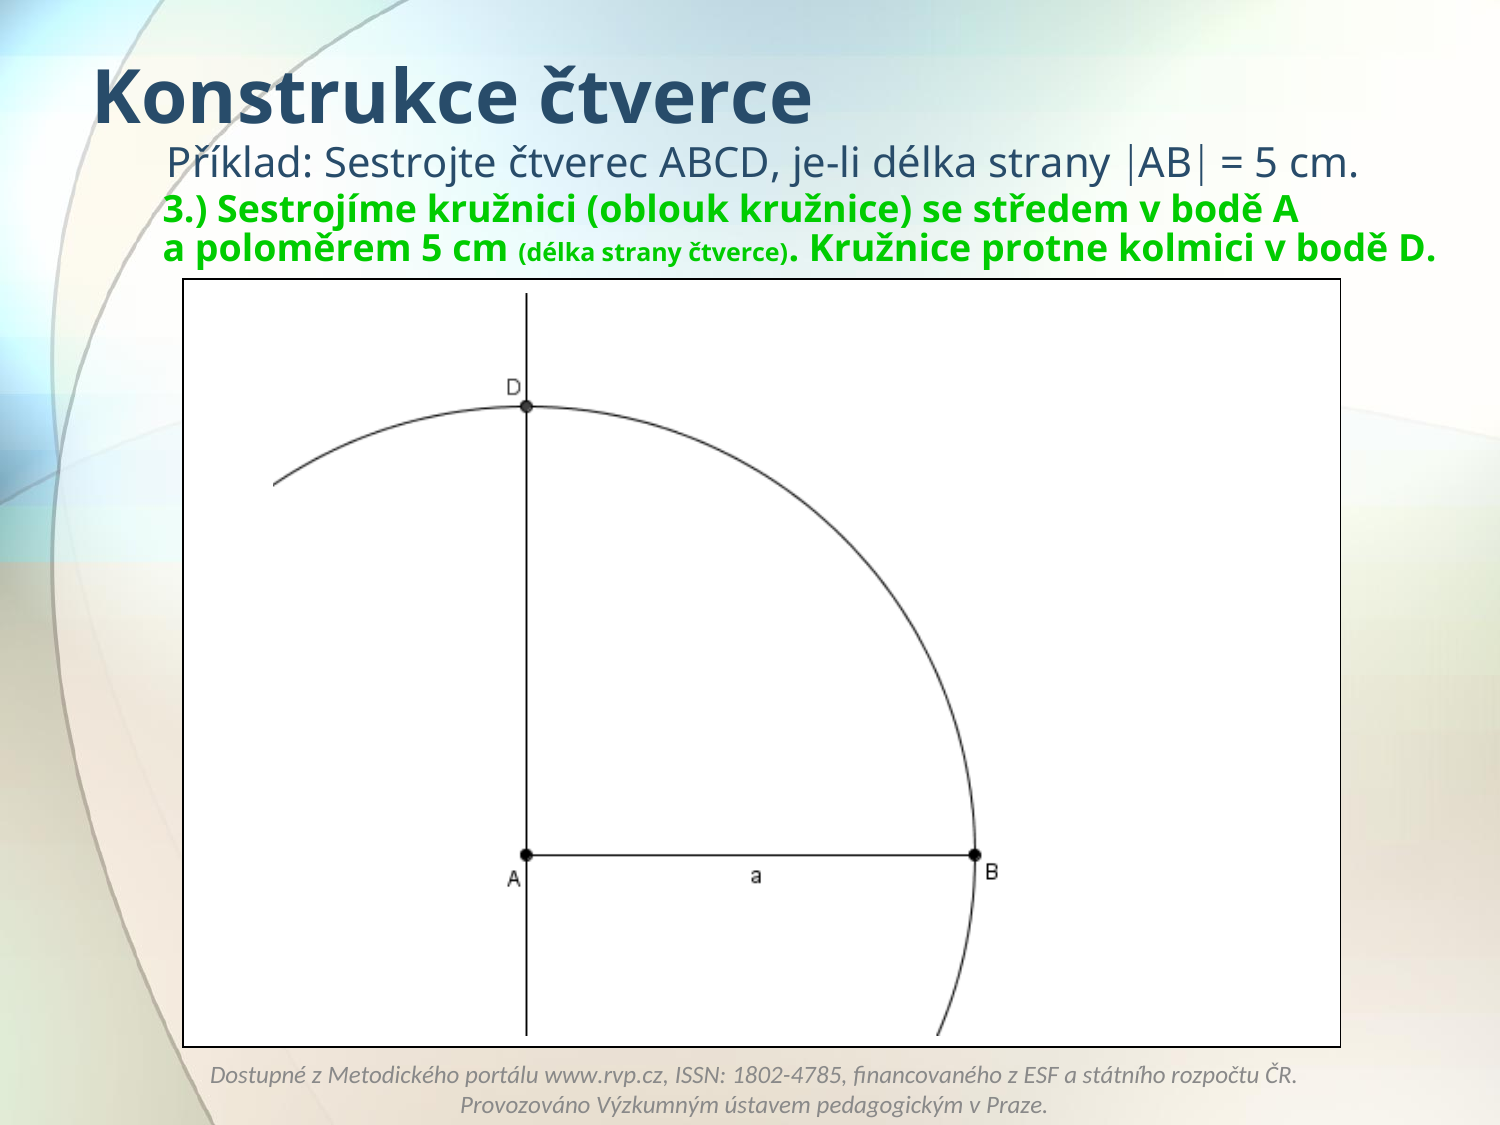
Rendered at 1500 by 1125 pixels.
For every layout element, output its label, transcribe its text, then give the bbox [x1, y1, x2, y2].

text_box [183, 280, 1341, 1047]
picture [0, 0, 1500, 1125]
title Konstrukce čtverce [76, 54, 1412, 150]
text_box 3.) Sestrojíme kružnici (oblouk kružnice) se středem v bodě A a poloměrem 5 cm (délka strany čtverce). Kružnice protne kolmici v bodě D. [147, 184, 1455, 280]
text_box Příklad: Sestrojte čtverec ABCD, je-li délka strany AB = 5 cm. [152, 113, 1459, 209]
